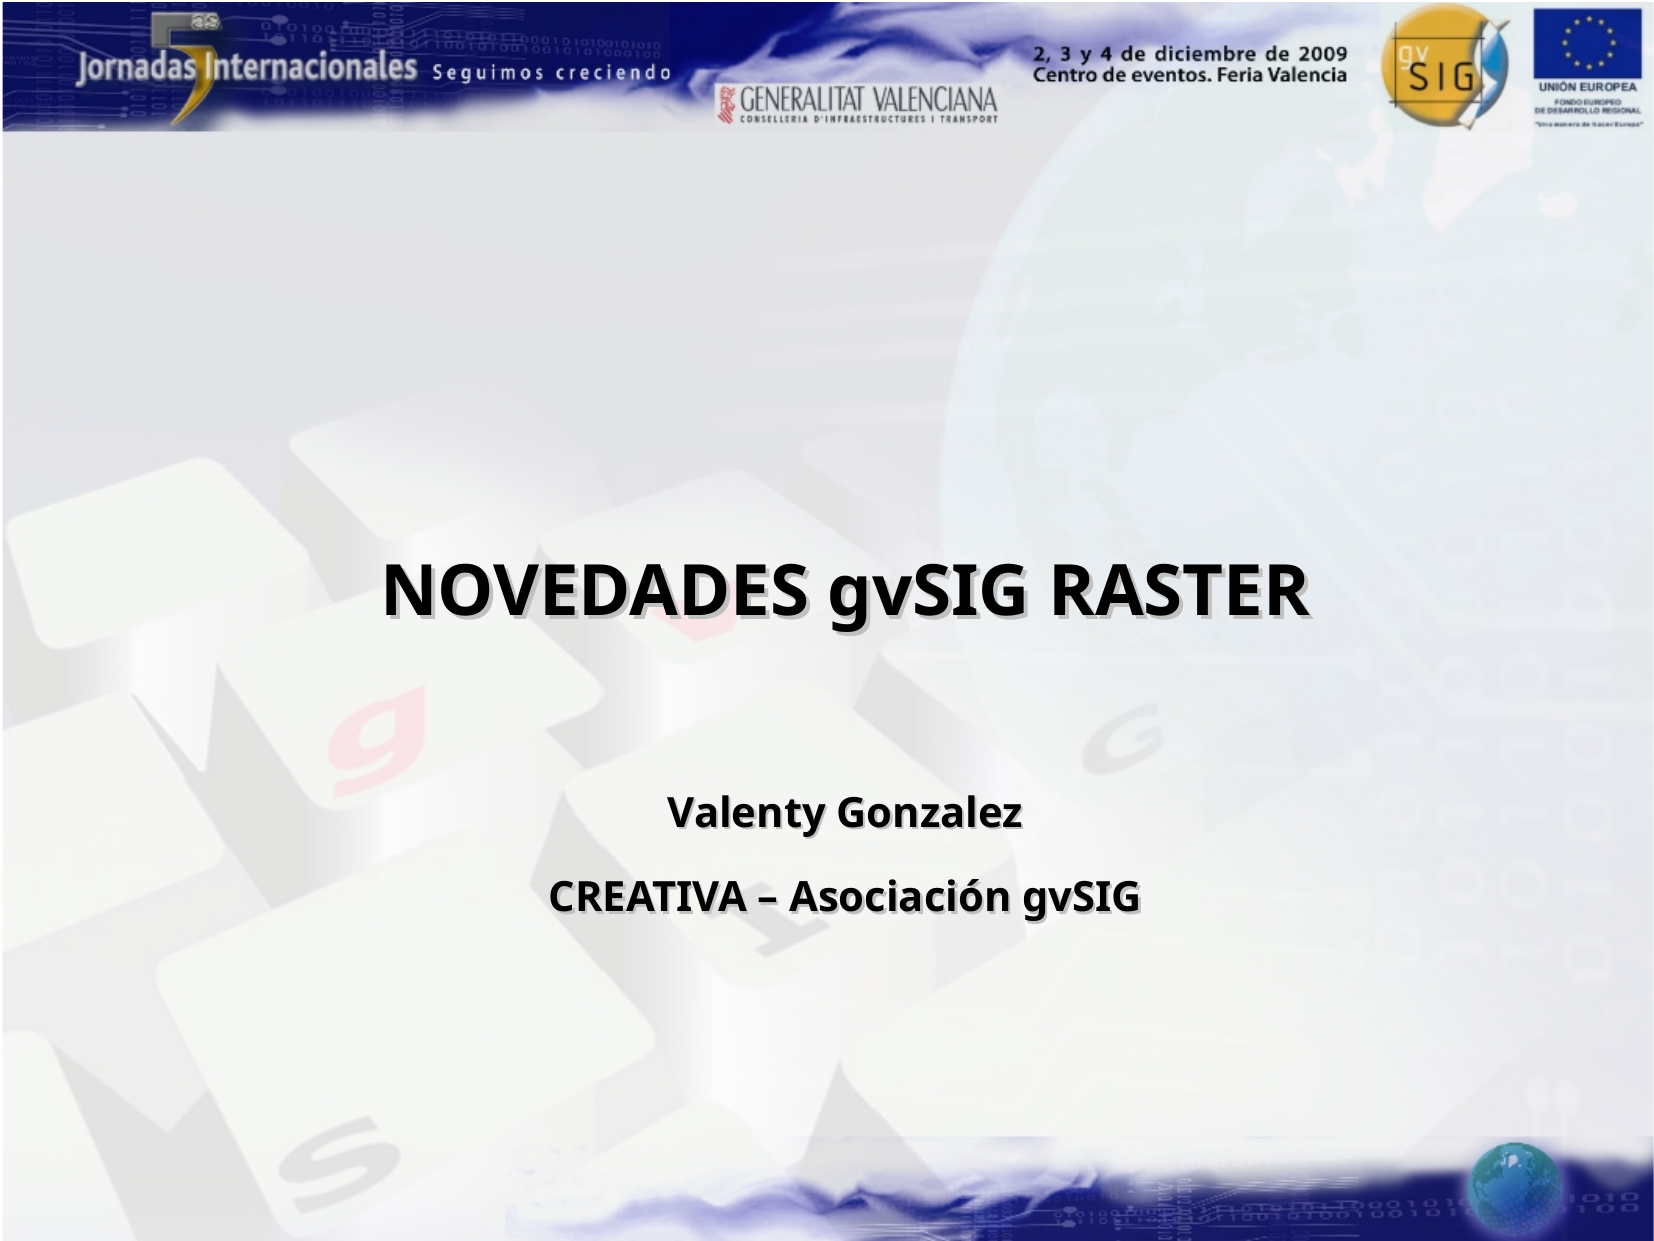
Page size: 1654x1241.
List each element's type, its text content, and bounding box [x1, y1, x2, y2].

picture [2, 2, 1654, 1241]
text_box NOVEDADES gvSIG RASTER Valenty Gonzalez CREATIVA – Asociación gvSIG [365, 425, 1326, 1241]
